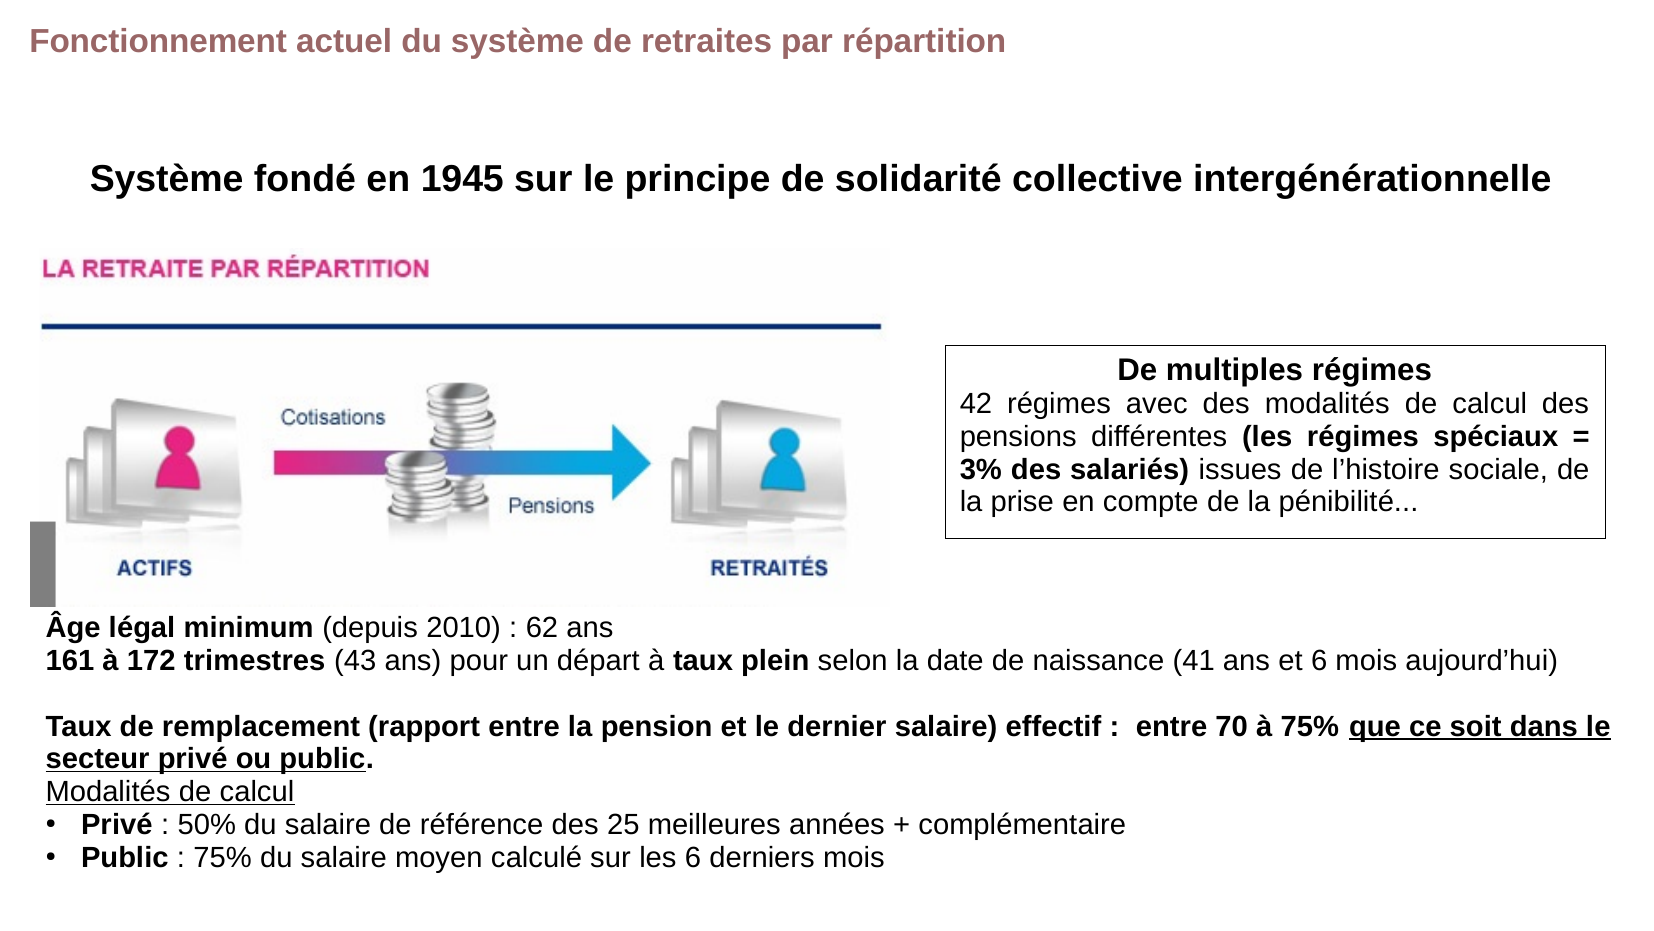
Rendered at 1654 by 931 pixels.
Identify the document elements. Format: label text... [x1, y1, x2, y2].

text_box Système fondé en 1945 sur le principe de solidarité collective intergénérationnelle [75, 150, 1606, 249]
text_box De multiples régimes 42 régimes avec des modalités de calcul des pensions différentes (les régimes spéciaux = 3% des salariés) issues de l’histoire sociale, de la prise en compte de la pénibilité... [945, 345, 1606, 539]
text_box Âge légal minimum (depuis 2010) : 62 ans 161 à 172 trimestres (43 ans) pour un départ à taux plein selon la date de naissance (41 ans et 6 mois aujourd’hui) Taux de remplacement (rapport entre la pension et le dernier salaire) effectif : entre 70 à 75% que ce soit dans le secteur privé ou public. Modalités de calcul Privé : 50% du salaire de référence des 25 meilleures années + complémentaire Public : 75% du salaire moyen calculé sur les 6 derniers mois [30, 604, 1636, 914]
title Fonctionnement actuel du système de retraites par répartition [29, 0, 1507, 91]
picture [30, 248, 916, 604]
